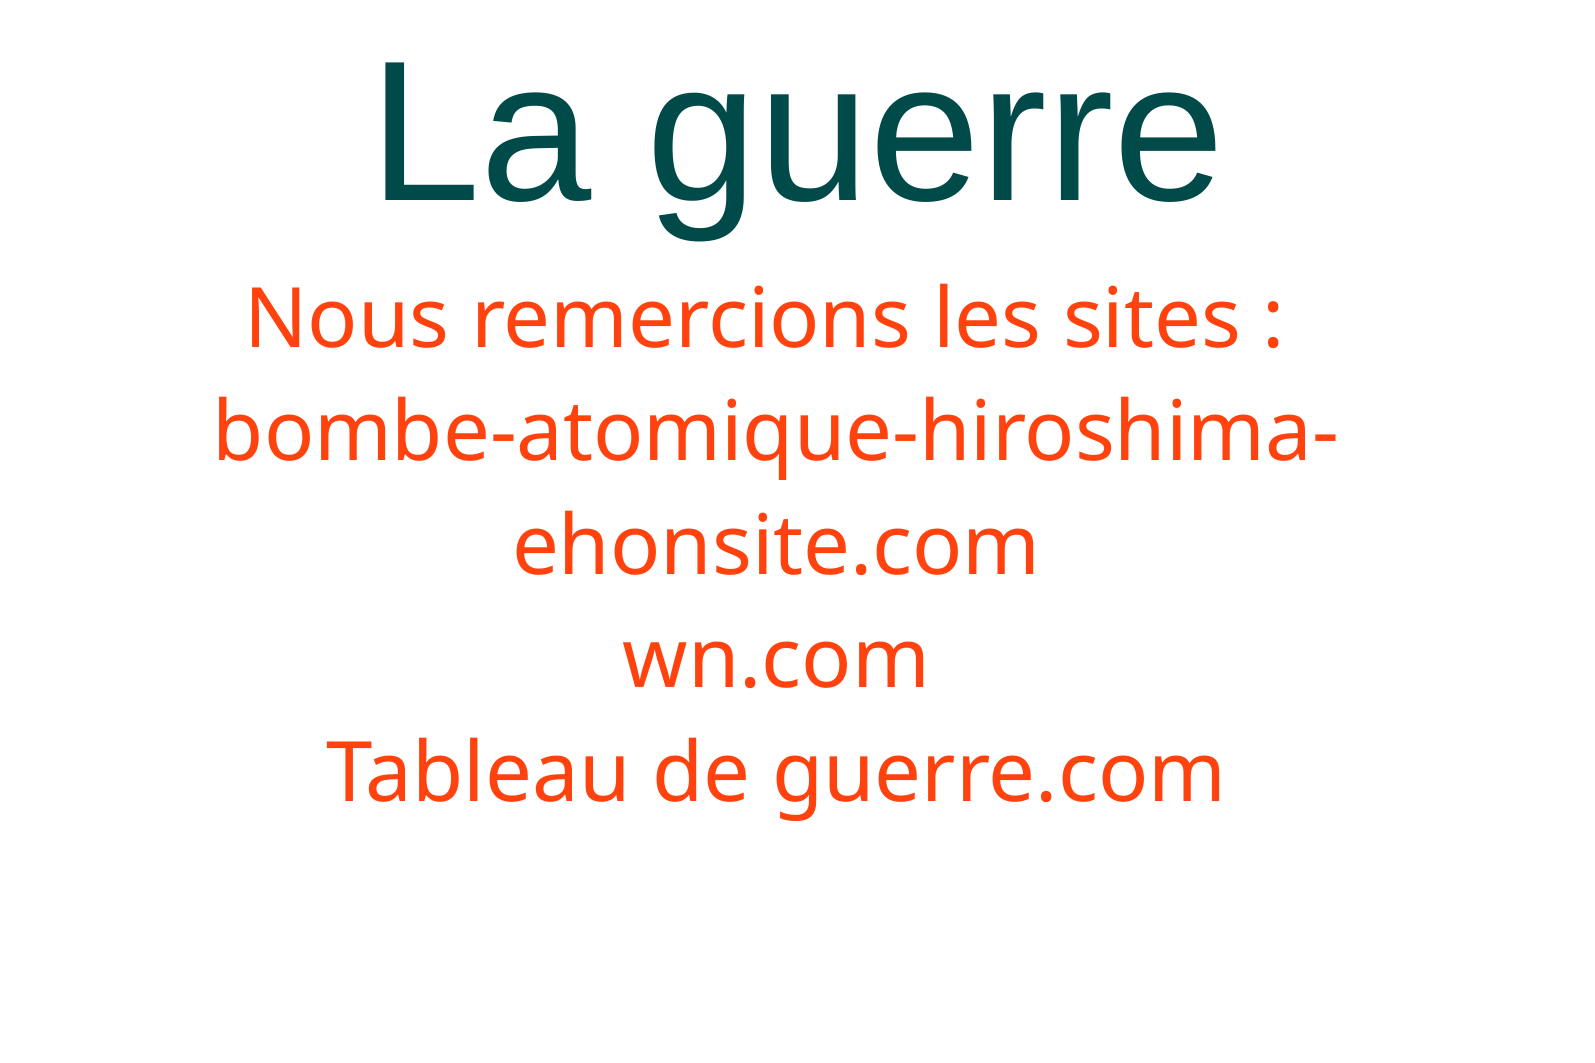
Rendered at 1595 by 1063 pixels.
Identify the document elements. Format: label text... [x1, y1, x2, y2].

subtitle Nous remercions les sites : bombe-atomique-hiroshima-ehonsite.com wn.com Tableau de guerre.com [59, 243, 1495, 1063]
title La guerre [79, 19, 1515, 243]
